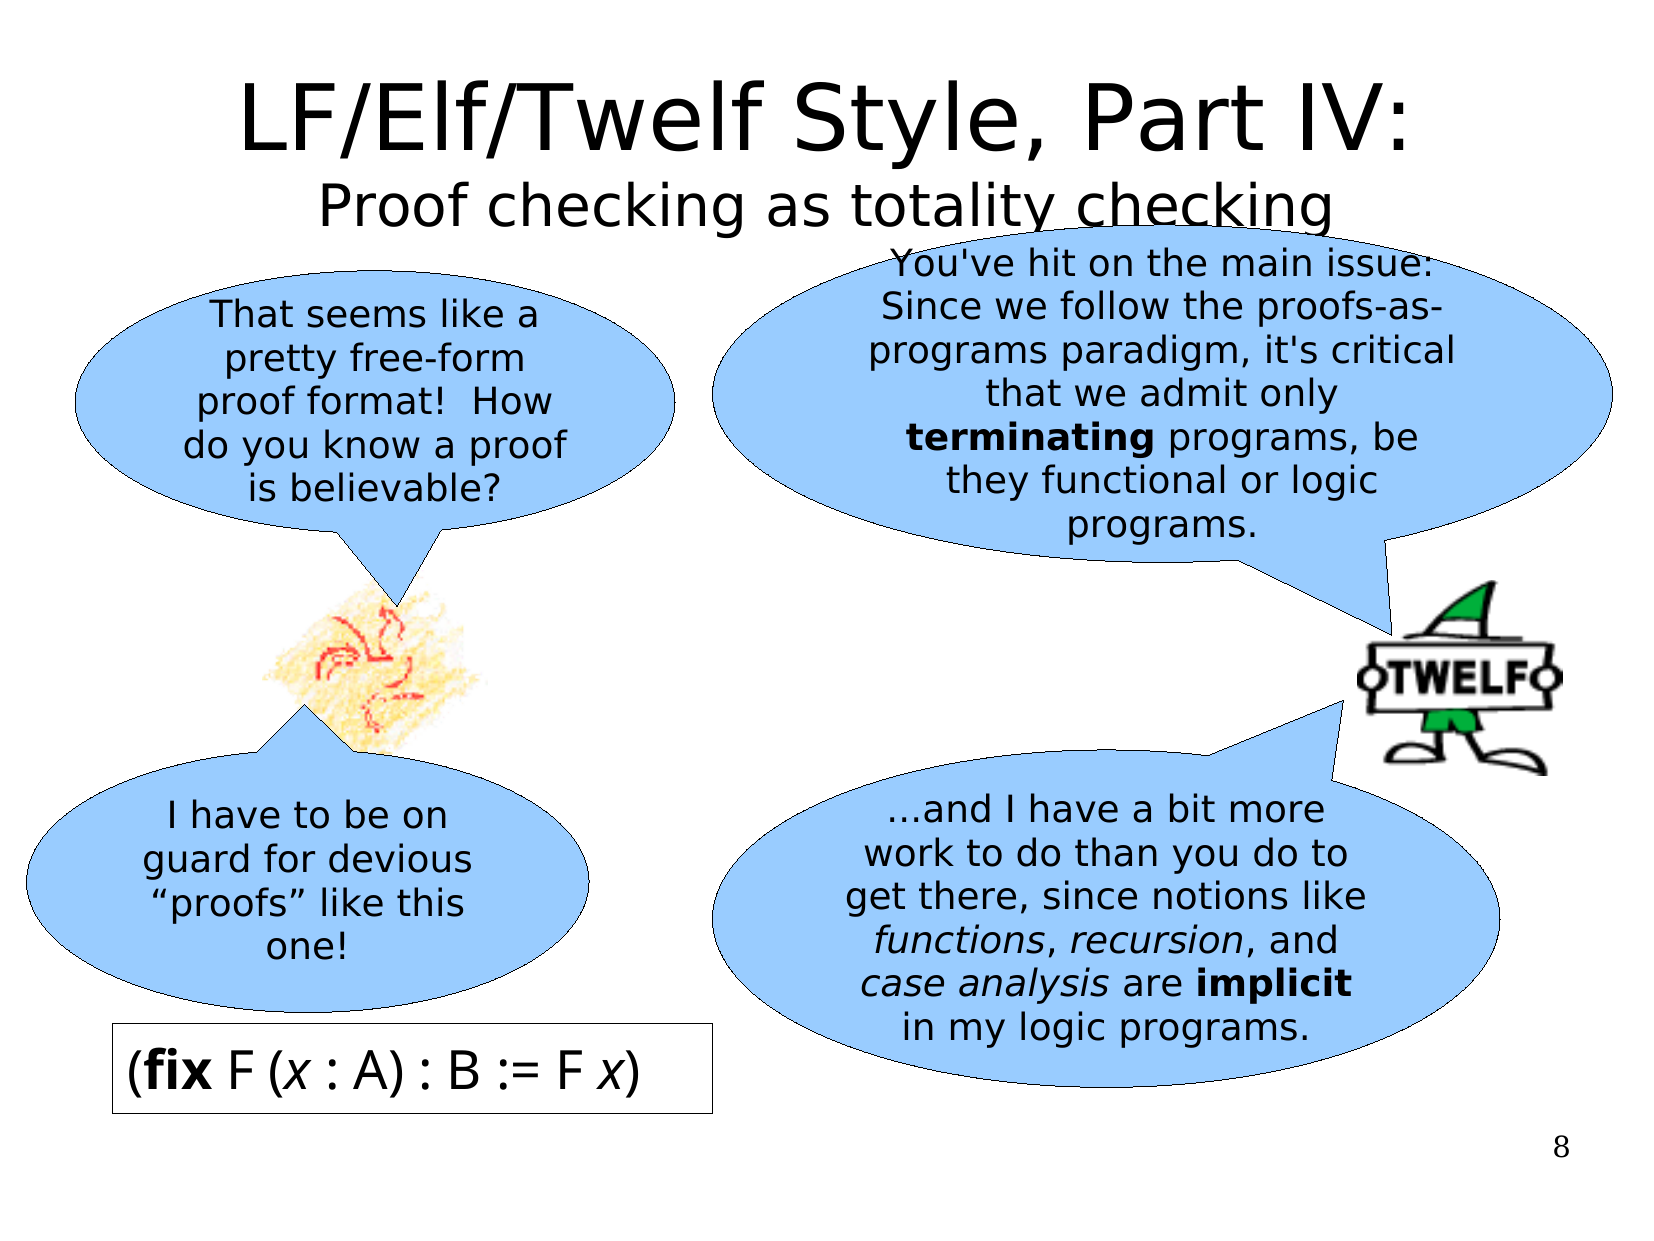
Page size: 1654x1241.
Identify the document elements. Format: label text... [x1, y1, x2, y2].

text_box I have to be on guard for devious “proofs” like this one! [26, 704, 590, 1013]
picture [1357, 580, 1563, 776]
text_box (fix F (x : A) : B := F x) [112, 1023, 713, 1114]
text_box You've hit on the main issue: Since we follow the proofs-as-programs paradigm, it's critical that we admit only terminating programs, be they functional or logic programs. [712, 224, 1613, 636]
picture [262, 570, 488, 780]
text_box ...and I have a bit more work to do than you do to get there, since notions like functions, recursion, and case analysis are implicit in my logic programs. [712, 700, 1501, 1088]
title LF/Elf/Twelf Style, Part IV: Proof checking as totality checking [82, 56, 1571, 250]
text_box That seems like a pretty free-form proof format! How do you know a proof is believable? [75, 270, 676, 607]
